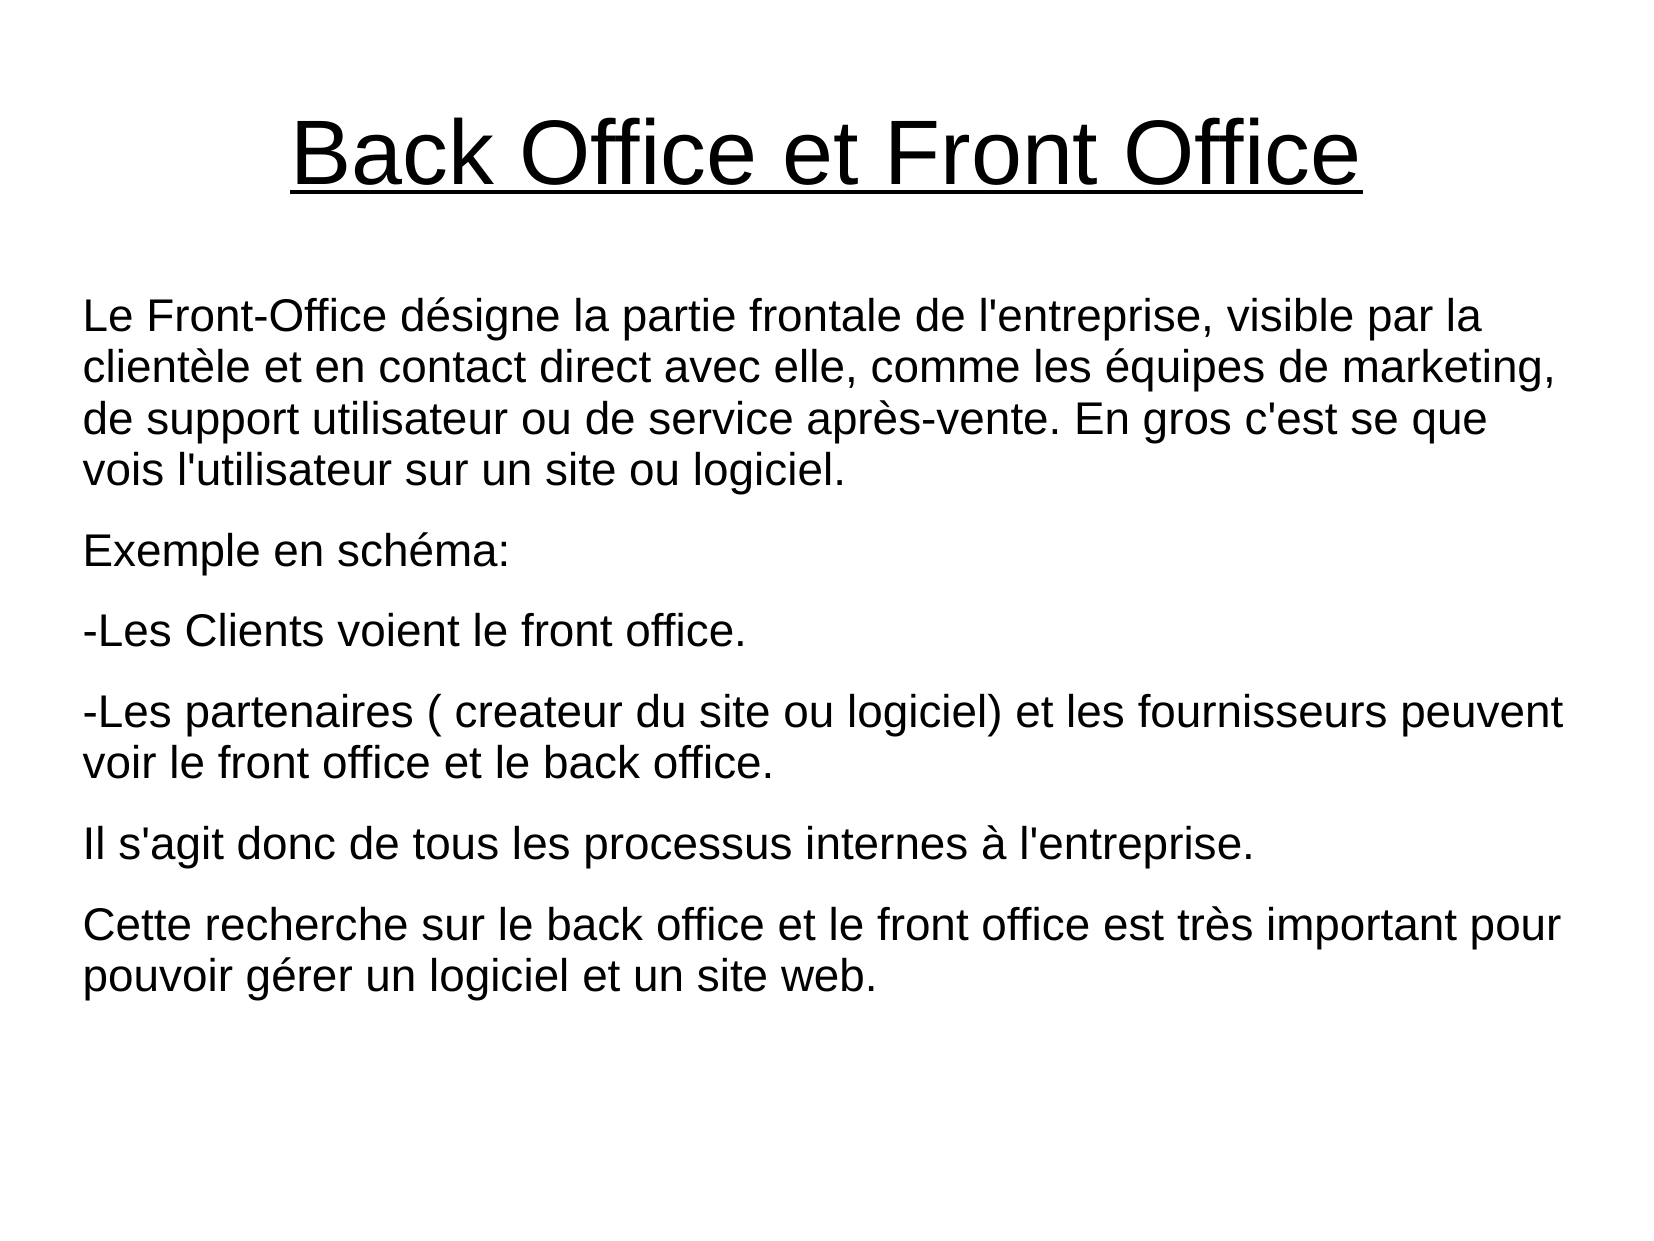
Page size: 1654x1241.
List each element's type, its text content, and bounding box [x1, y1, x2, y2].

title Back Office et Front Office [82, 49, 1571, 257]
list Le Front-Office désigne la partie frontale de l'entreprise, visible par la clientèle et en contact direct avec elle, comme les équipes de marketing, de support utilisateur ou de service après-vente. En gros c'est se que vois l'utilisateur sur un site ou logiciel. Exemple en schéma: -Les Clients voient le front office. -Les partenaires ( createur du site ou logiciel) et les fournisseurs peuvent voir le front office et le back office. Il s'agit donc de tous les processus internes à l'entreprise. Cette recherche sur le back office et le front office est très important pour pouvoir gérer un logiciel et un site web. [82, 290, 1571, 1109]
